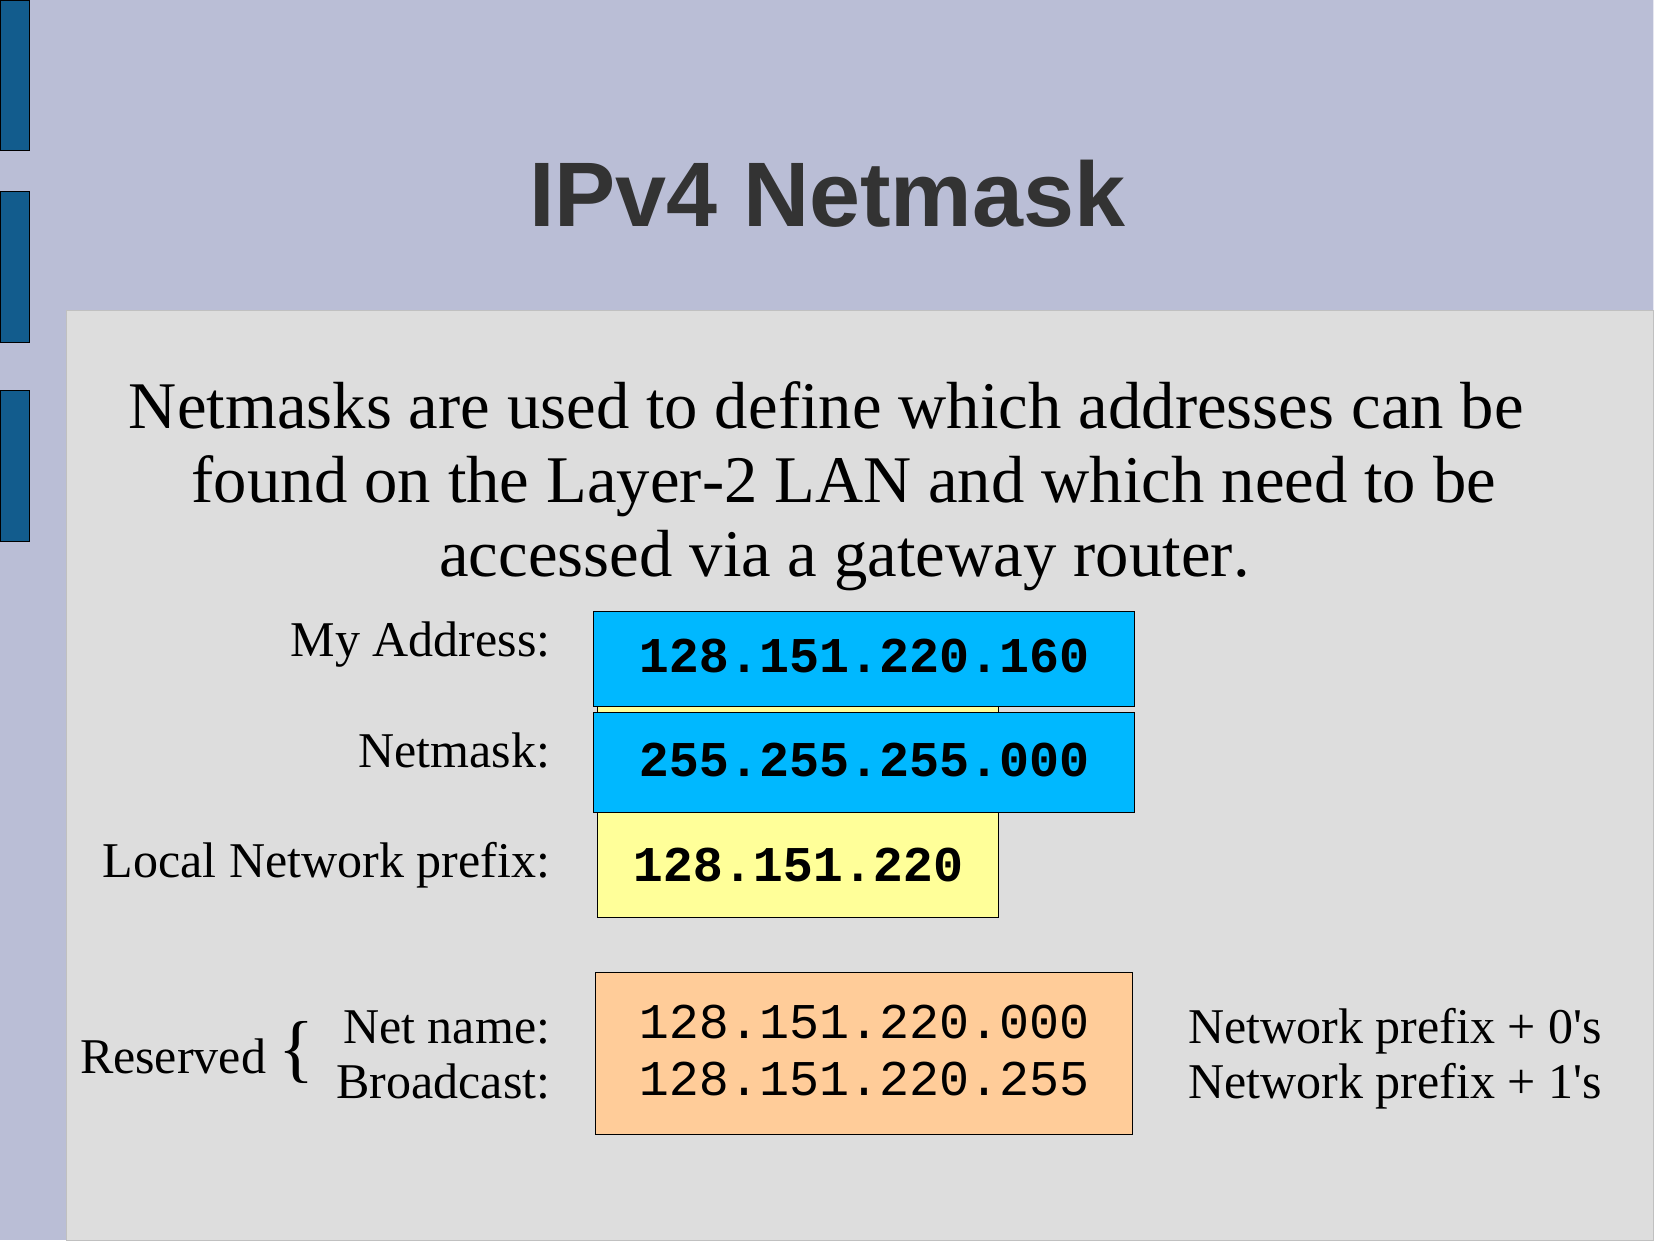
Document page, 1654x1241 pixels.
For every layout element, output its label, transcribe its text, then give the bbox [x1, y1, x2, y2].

text_box My Address: Netmask: Local Network prefix: Net name: Broadcast: [37, 611, 551, 1120]
text_box 128.151.220 [597, 707, 999, 712]
text_box Reserved { [80, 1006, 315, 1090]
text_box 128.151.220.160 [593, 611, 1135, 707]
text_box 128.151.220 [597, 813, 999, 918]
text_box 255.255.255.000 [593, 712, 1135, 813]
subtitle Netmasks are used to define which addresses can be found on the Layer-2 LAN and which need to be accessed via a gateway router. [121, 344, 1534, 616]
text_box 128.151.220.000 128.151.220.255 [595, 972, 1133, 1135]
text_box Network prefix + 0's Network prefix + 1's [1188, 998, 1641, 1110]
title IPv4 Netmask [121, 91, 1534, 299]
